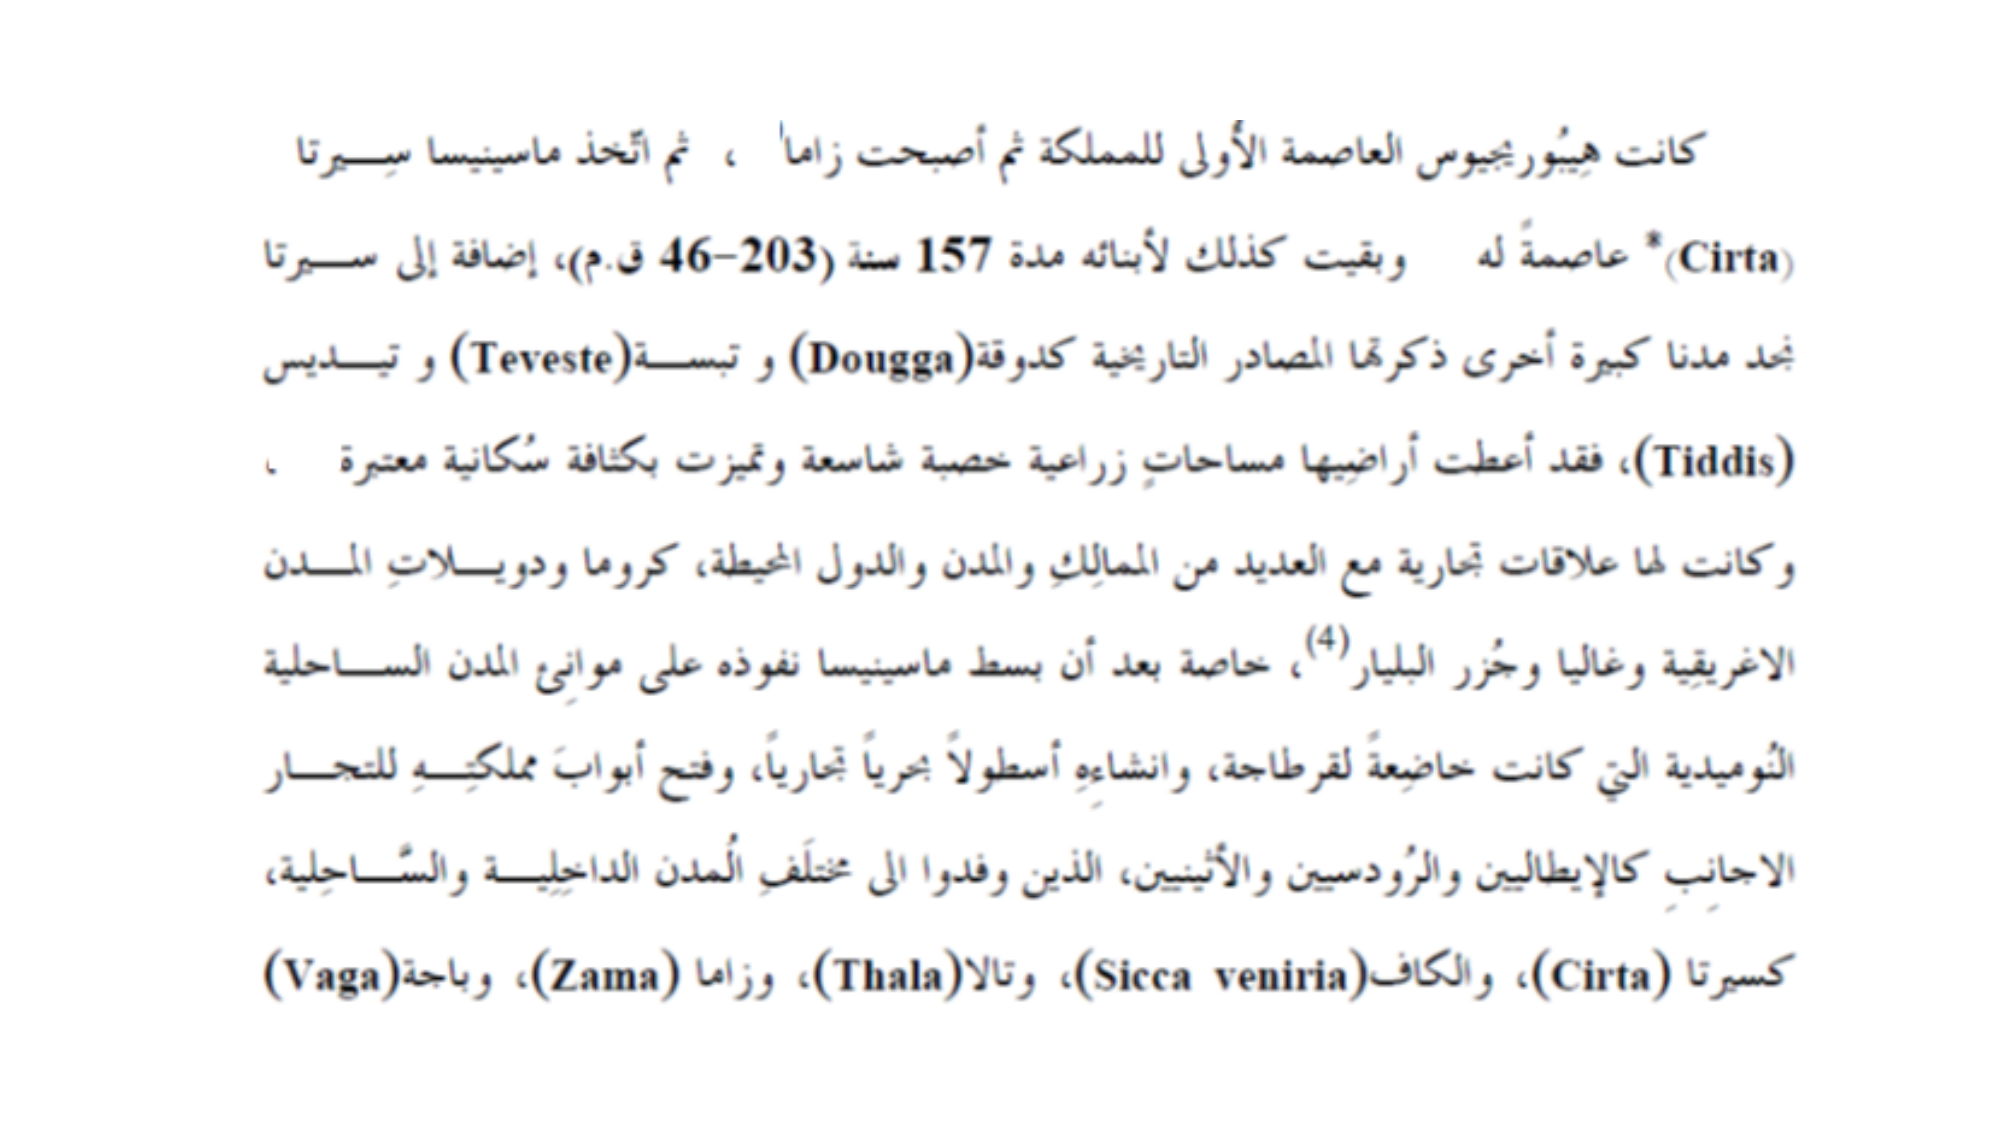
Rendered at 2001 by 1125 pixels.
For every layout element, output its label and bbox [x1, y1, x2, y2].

picture [248, 120, 1810, 1044]
